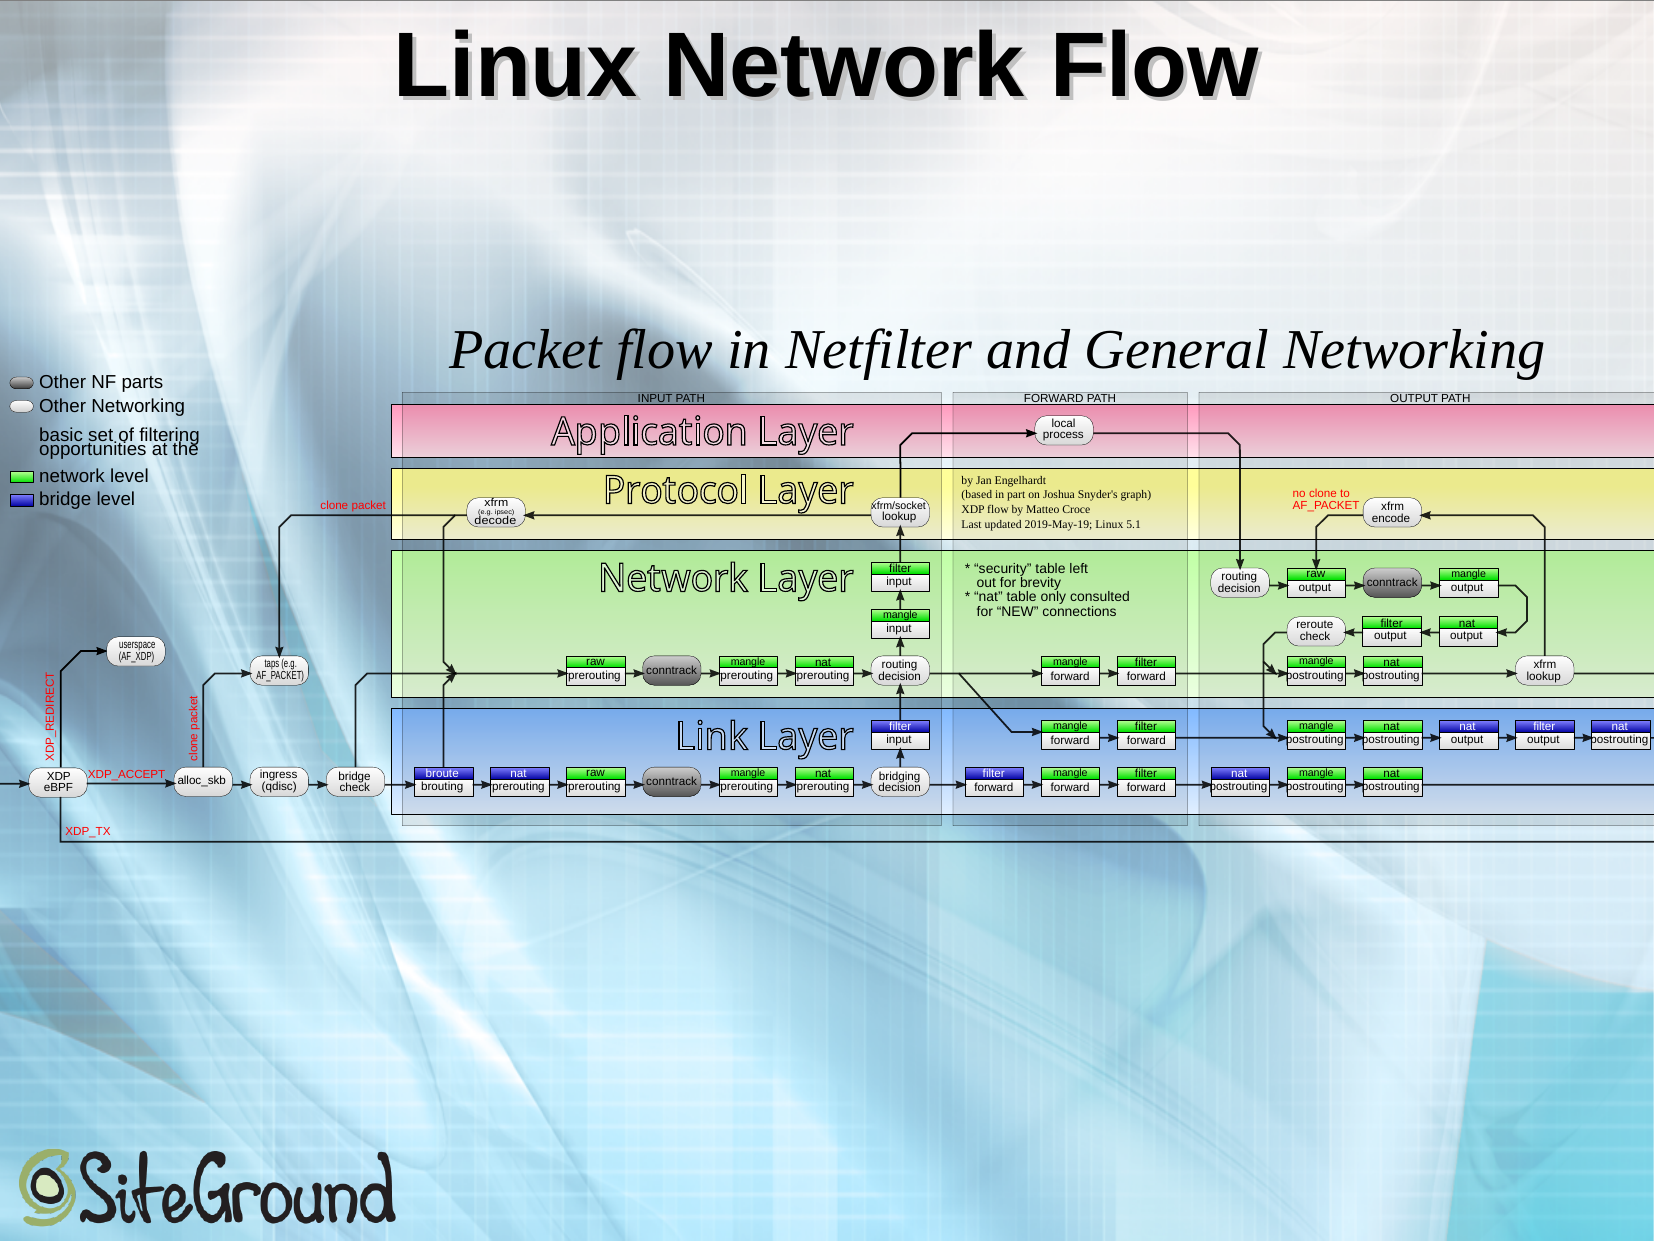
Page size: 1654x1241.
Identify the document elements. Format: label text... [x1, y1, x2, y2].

title Linux Network Flow [82, 0, 1571, 168]
picture [15, 1145, 396, 1233]
picture [0, 298, 1654, 856]
